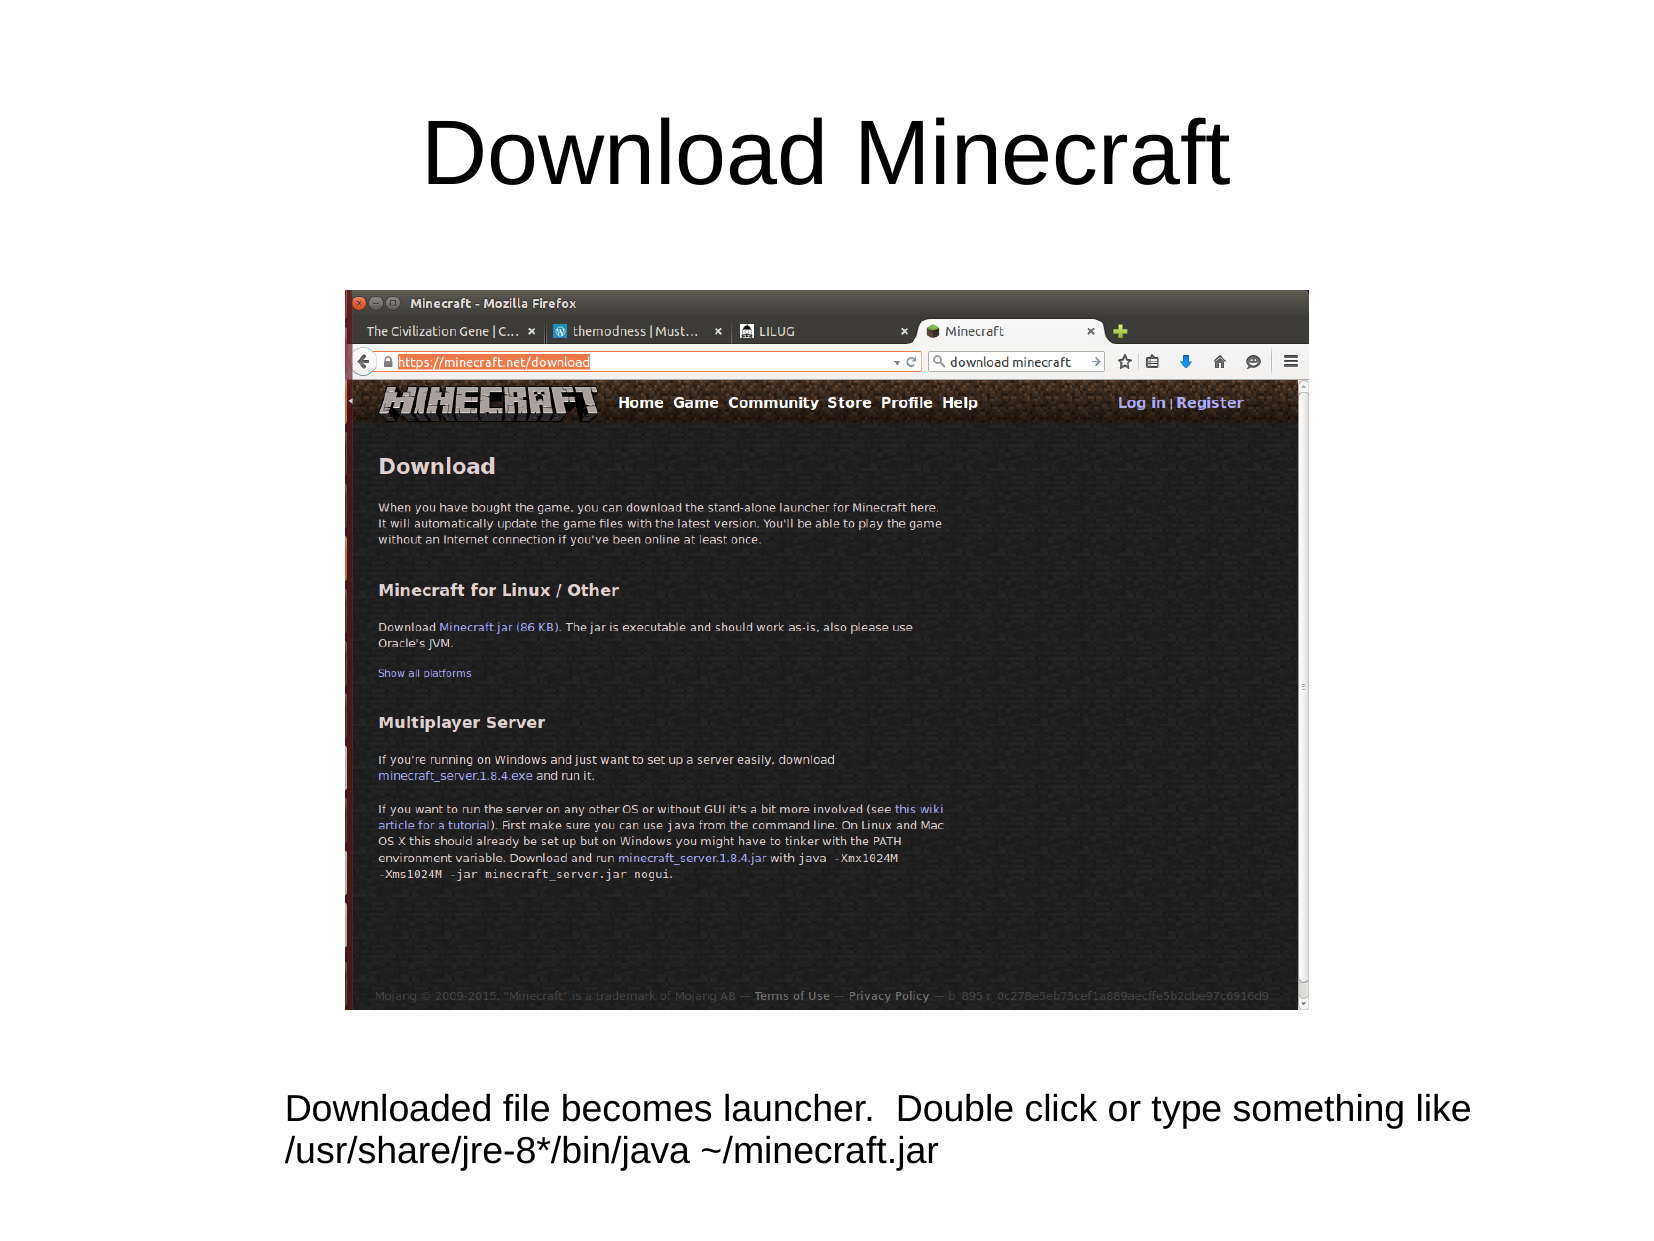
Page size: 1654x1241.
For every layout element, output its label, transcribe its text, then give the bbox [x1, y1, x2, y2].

text_box Downloaded file becomes launcher. Double click or type something like /usr/share/jre-8*/bin/java ~/minecraft.jar [270, 1080, 1492, 1179]
title Download Minecraft [82, 49, 1571, 257]
picture [345, 290, 1309, 1010]
